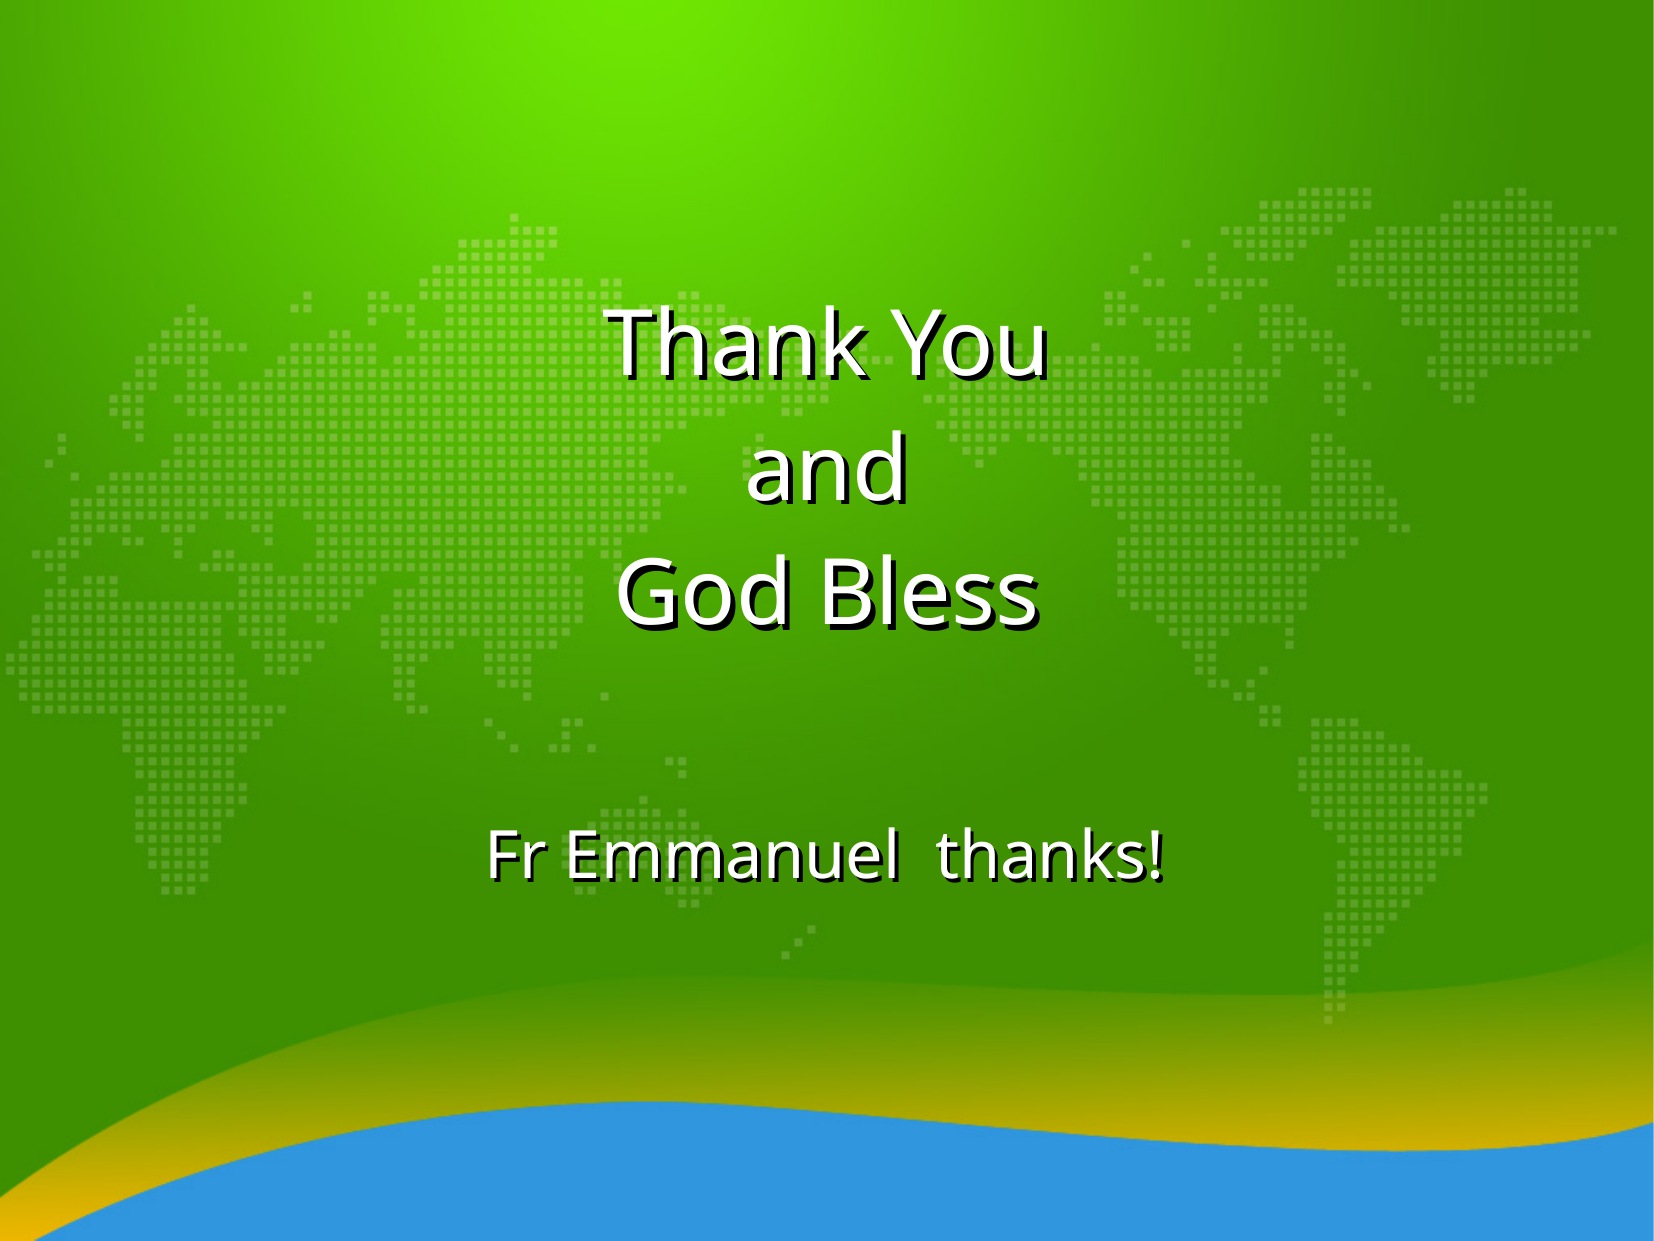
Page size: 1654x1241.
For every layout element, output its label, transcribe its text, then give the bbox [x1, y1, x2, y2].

subtitle Fr Emmanuel thanks! [112, 649, 1538, 966]
title Thank You and God Bless [122, 296, 1531, 633]
picture [0, 0, 1654, 1241]
